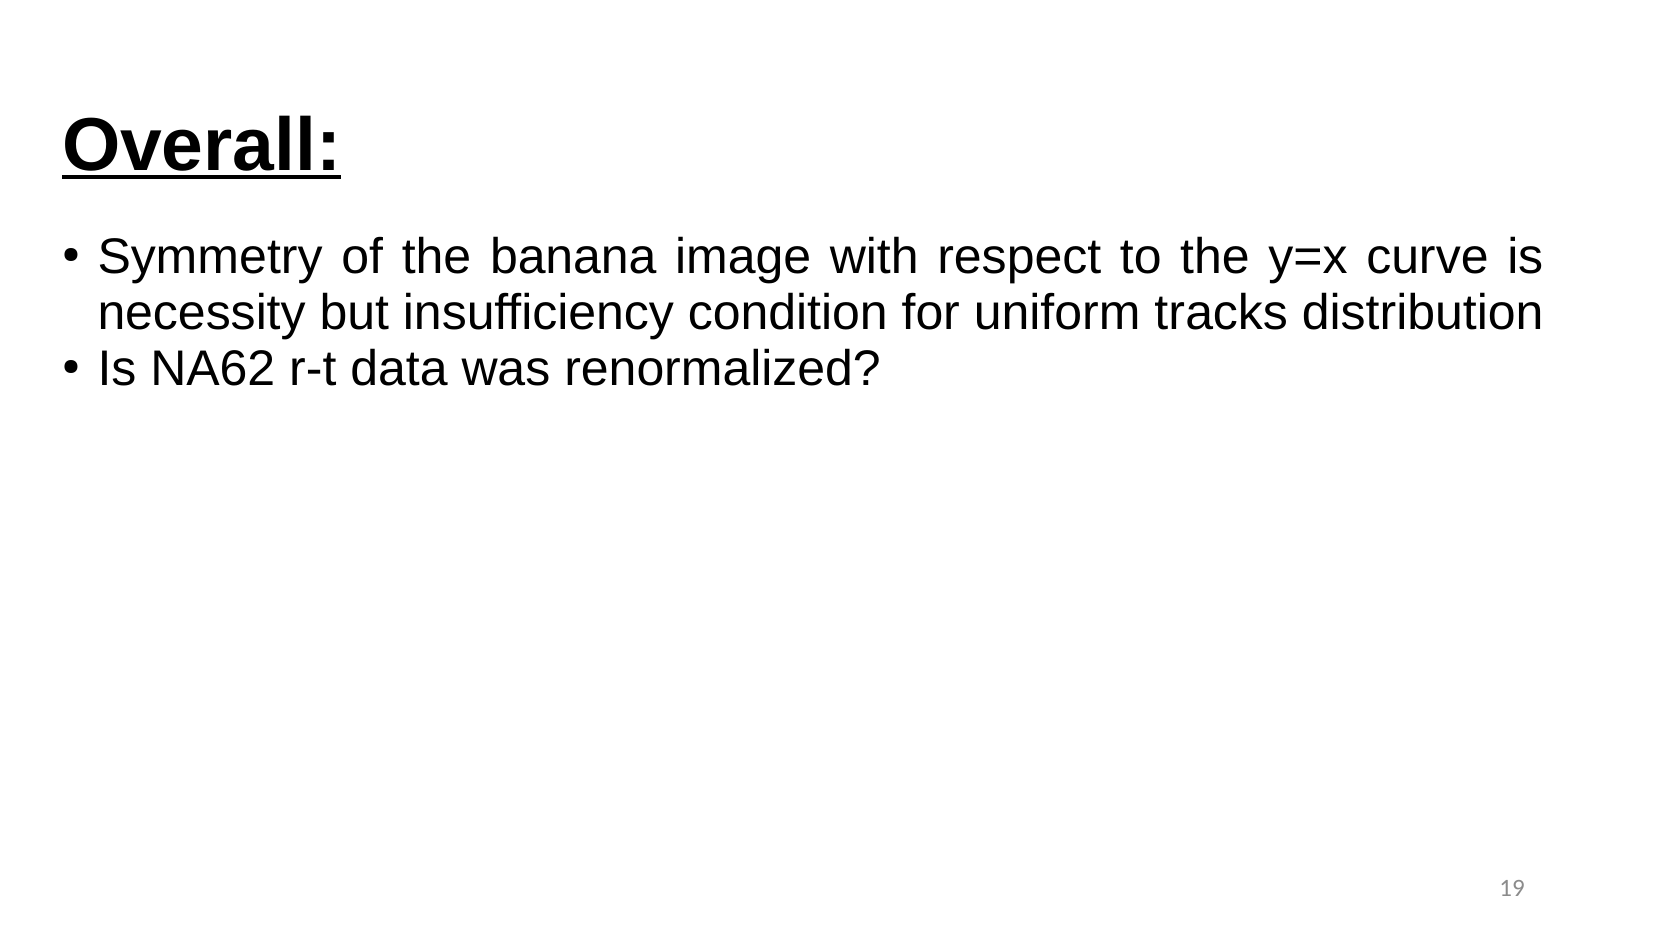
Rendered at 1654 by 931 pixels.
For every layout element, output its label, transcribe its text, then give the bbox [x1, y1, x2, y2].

text_box Overall: Symmetry of the banana image with respect to the y=x curve is necessity but insufficiency condition for uniform tracks distribution Is NA62 r-t data was renormalized? [47, 95, 1560, 404]
